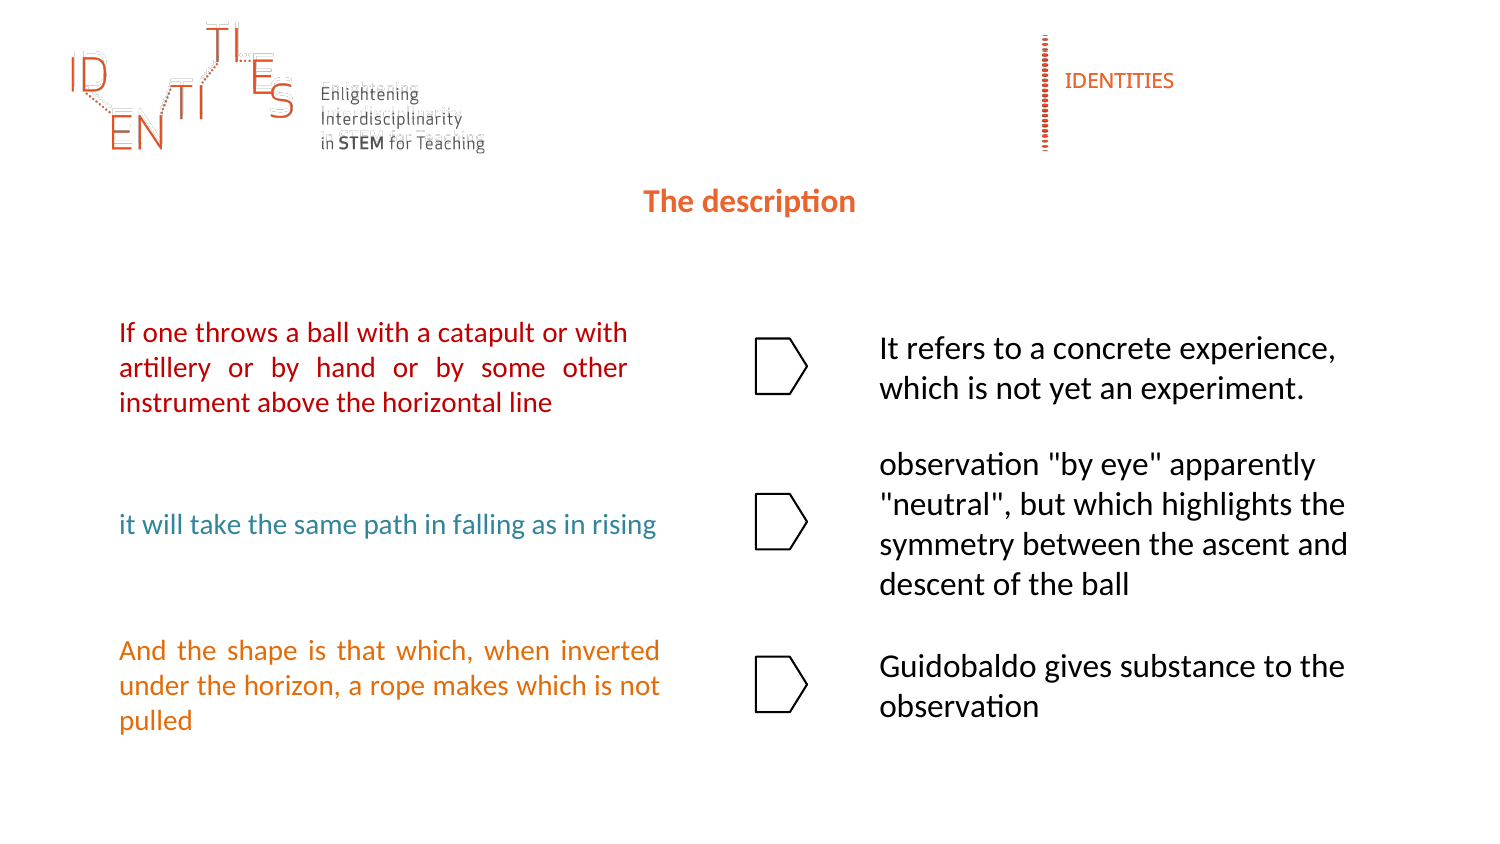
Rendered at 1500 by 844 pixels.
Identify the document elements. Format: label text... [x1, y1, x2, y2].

text_box [755, 493, 808, 550]
text_box observation "by eye" apparently "neutral", but which highlights the symmetry between the ascent and descent of the ball [864, 434, 1418, 612]
text_box [755, 338, 808, 395]
picture [71, 18, 485, 157]
text_box it will take the same path in falling as in rising [104, 497, 699, 549]
text_box And the shape is that which, when inverted under the horizon, a rope makes which is not pulled [104, 623, 699, 746]
text_box It refers to a concrete experience, which is not yet an experiment. [864, 318, 1418, 415]
text_box IDENTITIES [1050, 60, 1472, 121]
text_box Guidobaldo gives substance to the observation [864, 636, 1418, 733]
text_box If one throws a ball with a catapult or with artillery or by hand or by some other instrument above the horizontal line [104, 305, 699, 427]
text_box The description [61, 171, 1439, 228]
text_box [755, 656, 808, 713]
picture [1042, 35, 1051, 151]
